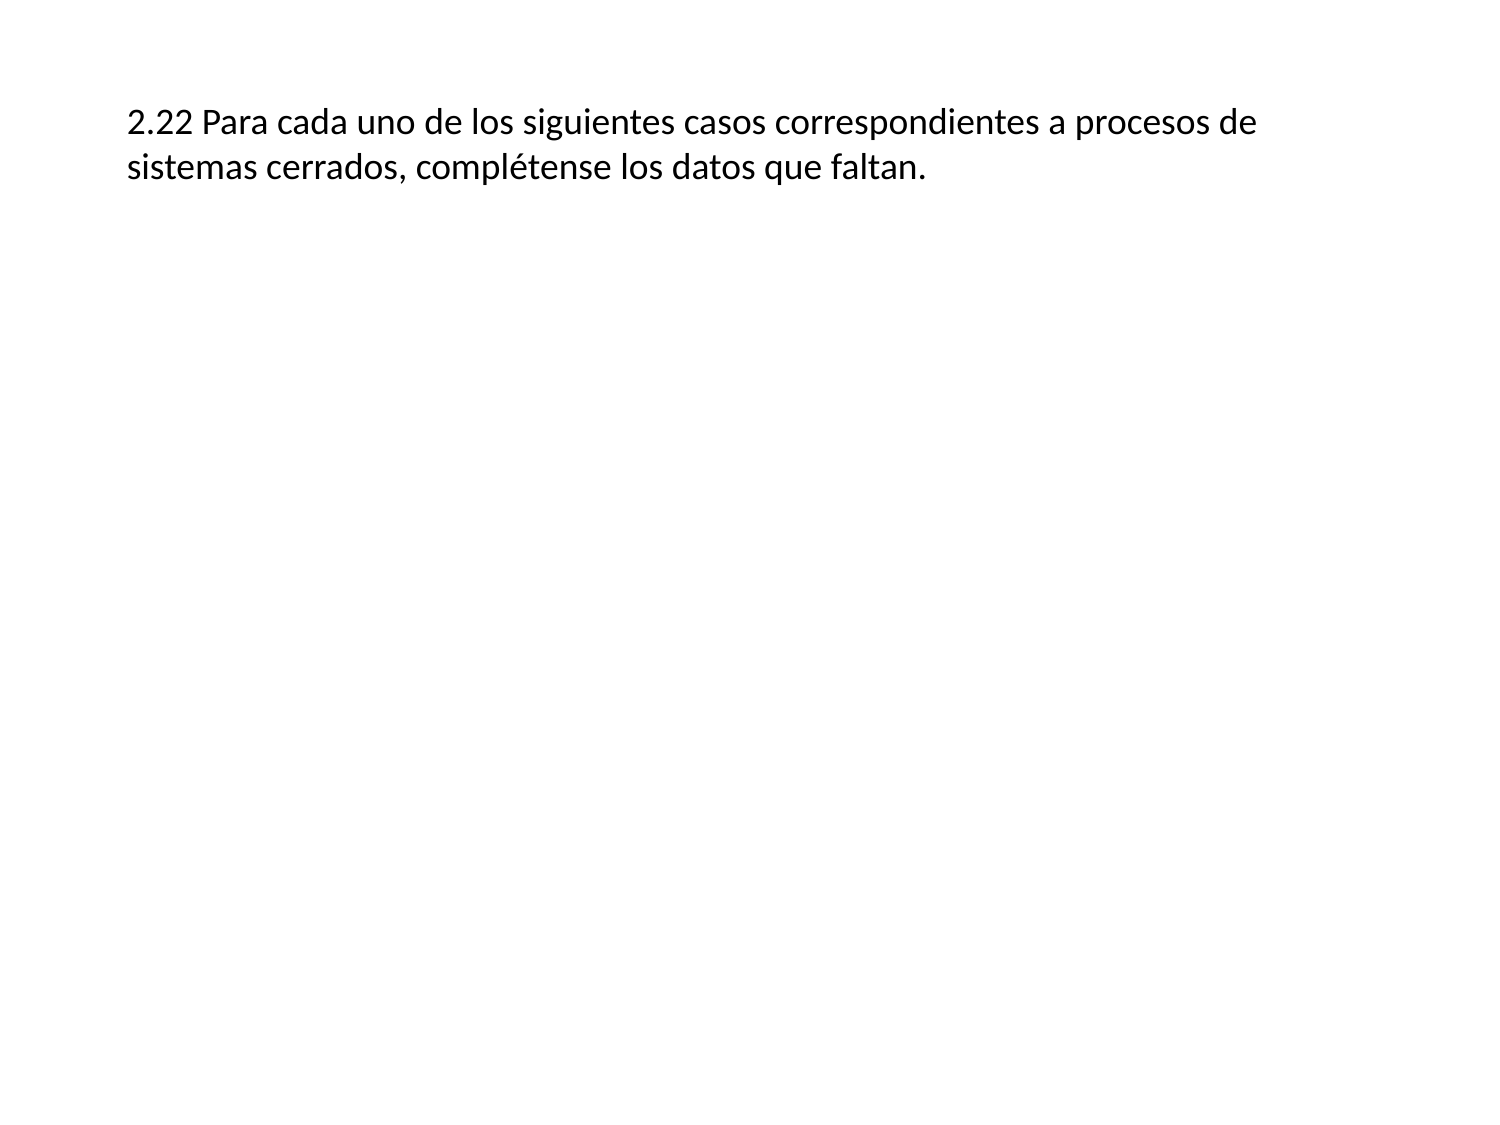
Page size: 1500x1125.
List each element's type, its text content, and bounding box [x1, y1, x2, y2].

text_box 2.22 Para cada uno de los siguientes casos correspondientes a procesos de sistemas cerrados, complétense los datos que faltan. [112, 89, 1400, 195]
